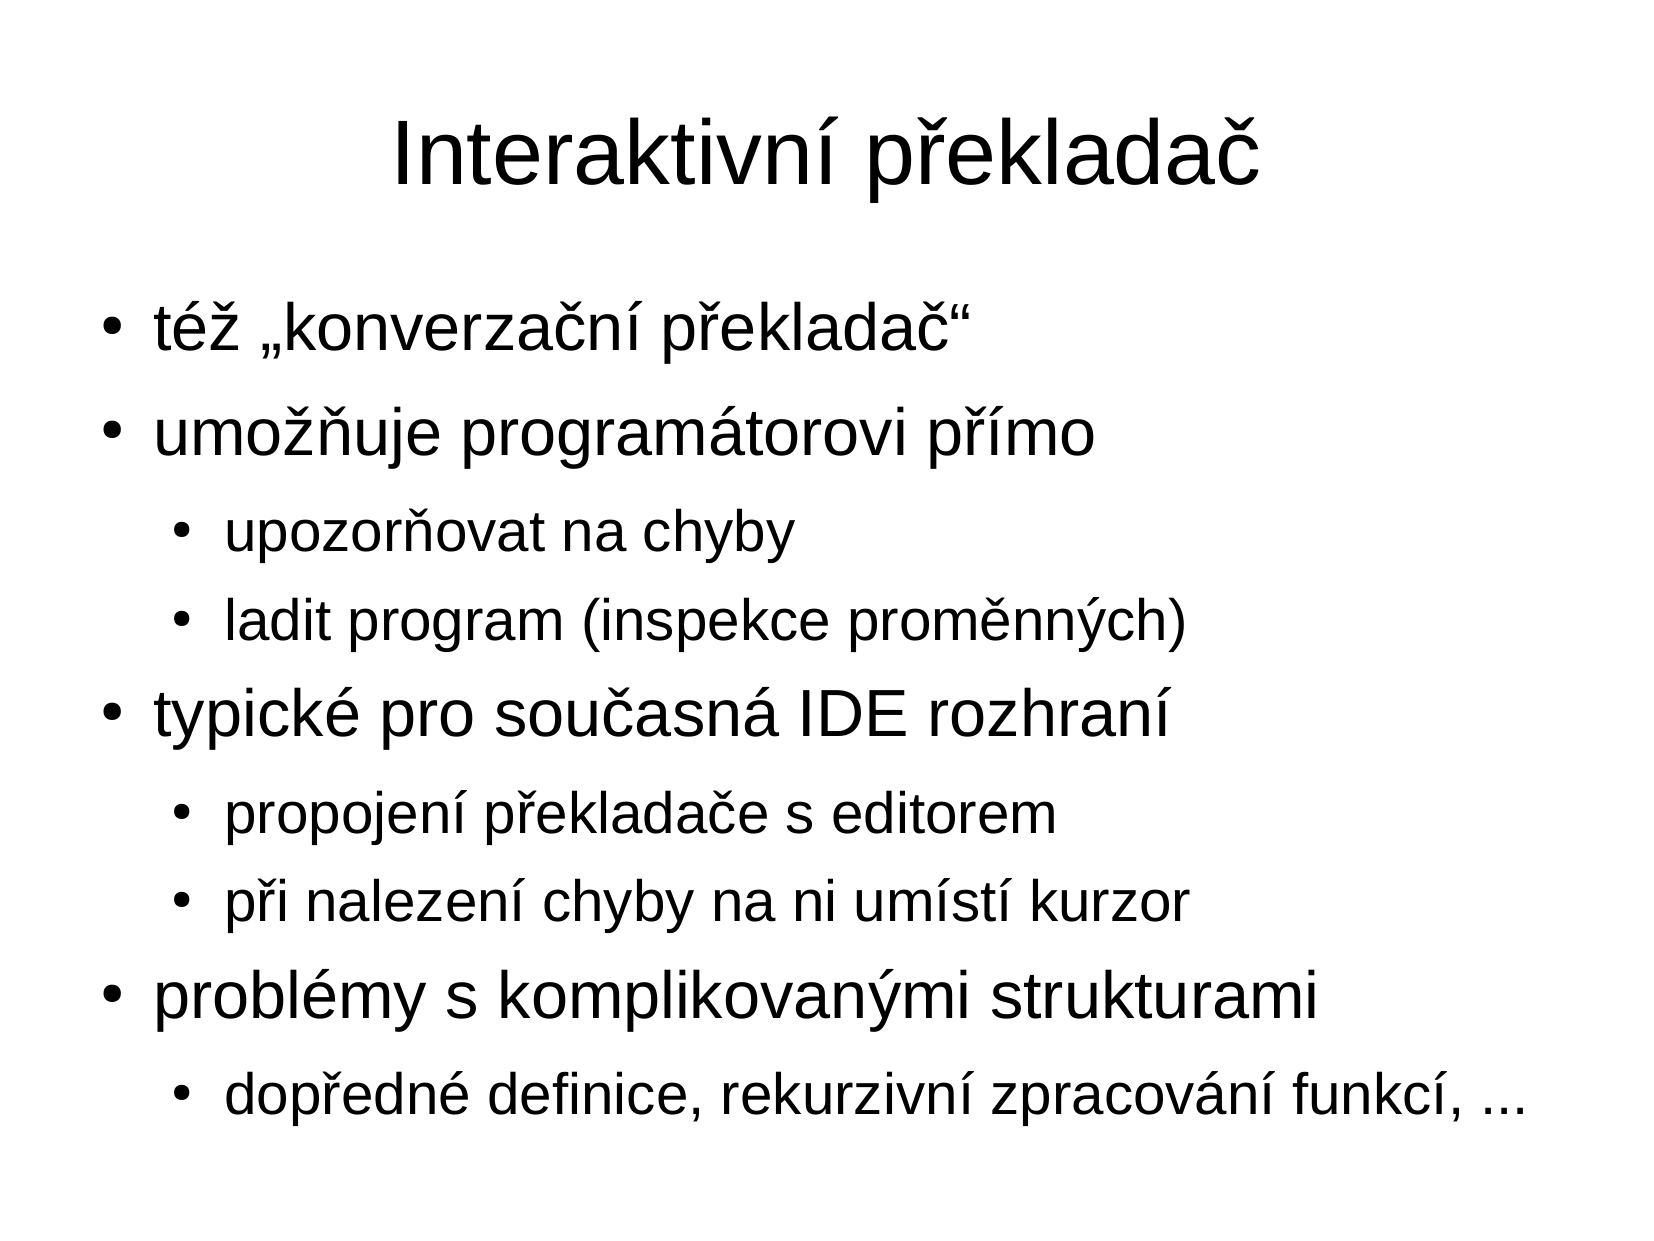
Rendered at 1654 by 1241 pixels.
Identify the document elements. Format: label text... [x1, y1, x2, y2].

list též „konverzační překladač“ umožňuje programátorovi přímo upozorňovat na chyby ladit program (inspekce proměnných) typické pro současná IDE rozhraní propojení překladače s editorem při nalezení chyby na ni umístí kurzor problémy s komplikovanými strukturami dopředné definice, rekurzivní zpracování funkcí, ... [82, 290, 1571, 1128]
title Interaktivní překladač [82, 56, 1571, 250]
